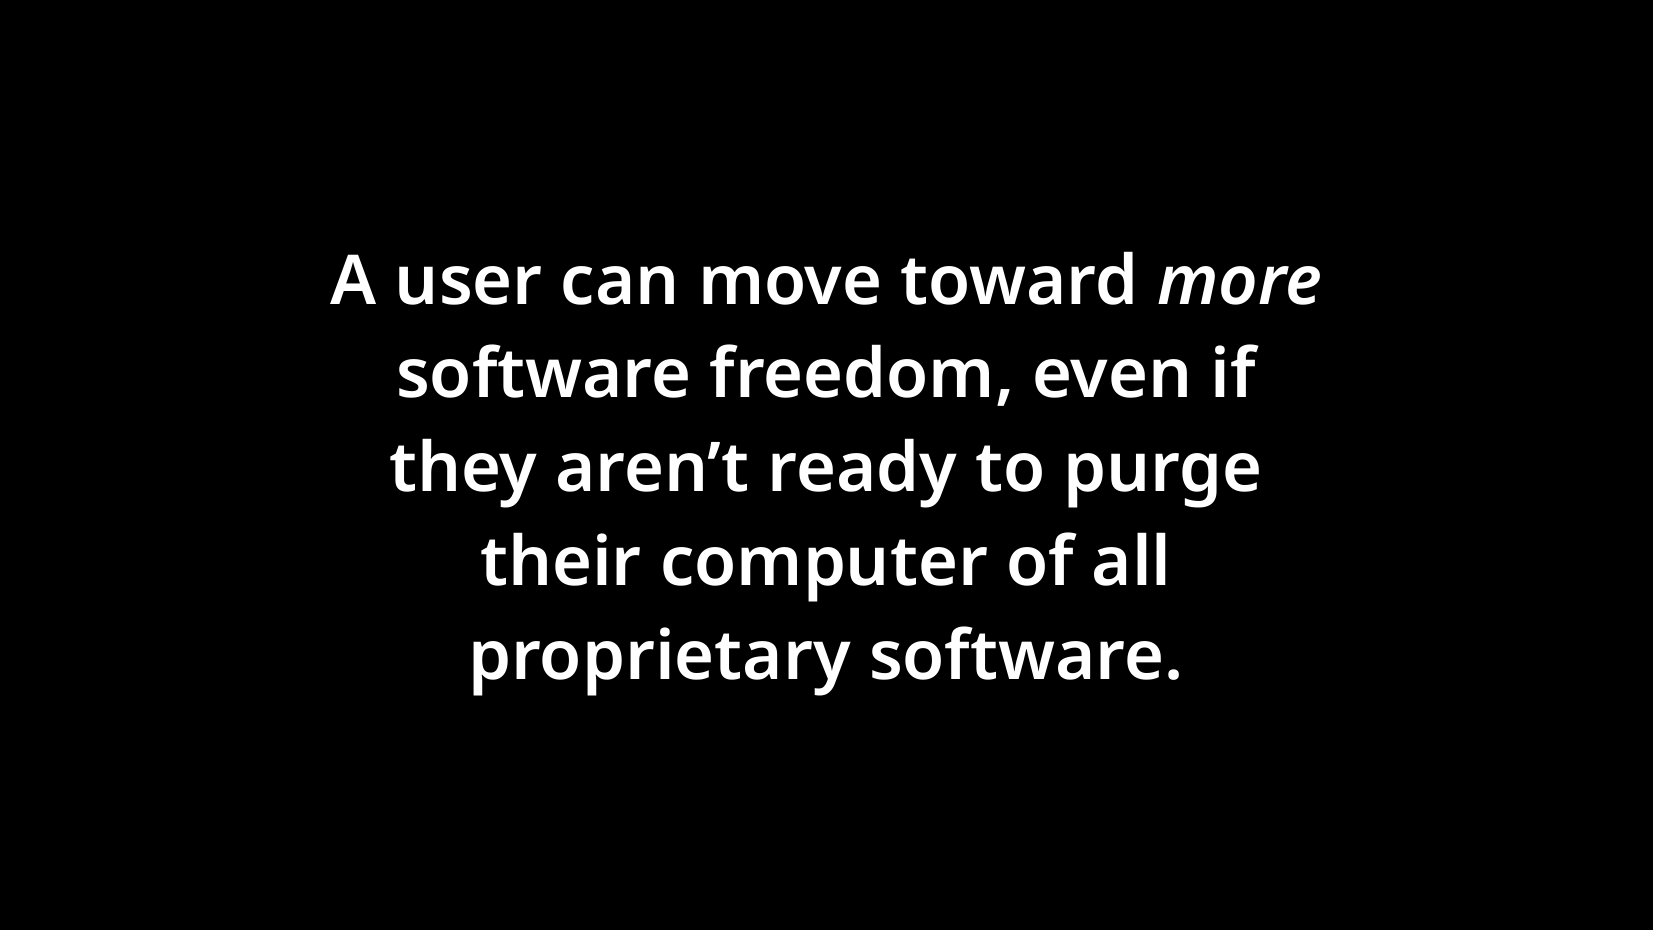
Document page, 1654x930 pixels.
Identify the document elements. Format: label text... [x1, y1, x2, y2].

title A user can move toward more software freedom, even if they aren’t ready to purge their computer of all proprietary software. [82, 256, 1571, 674]
